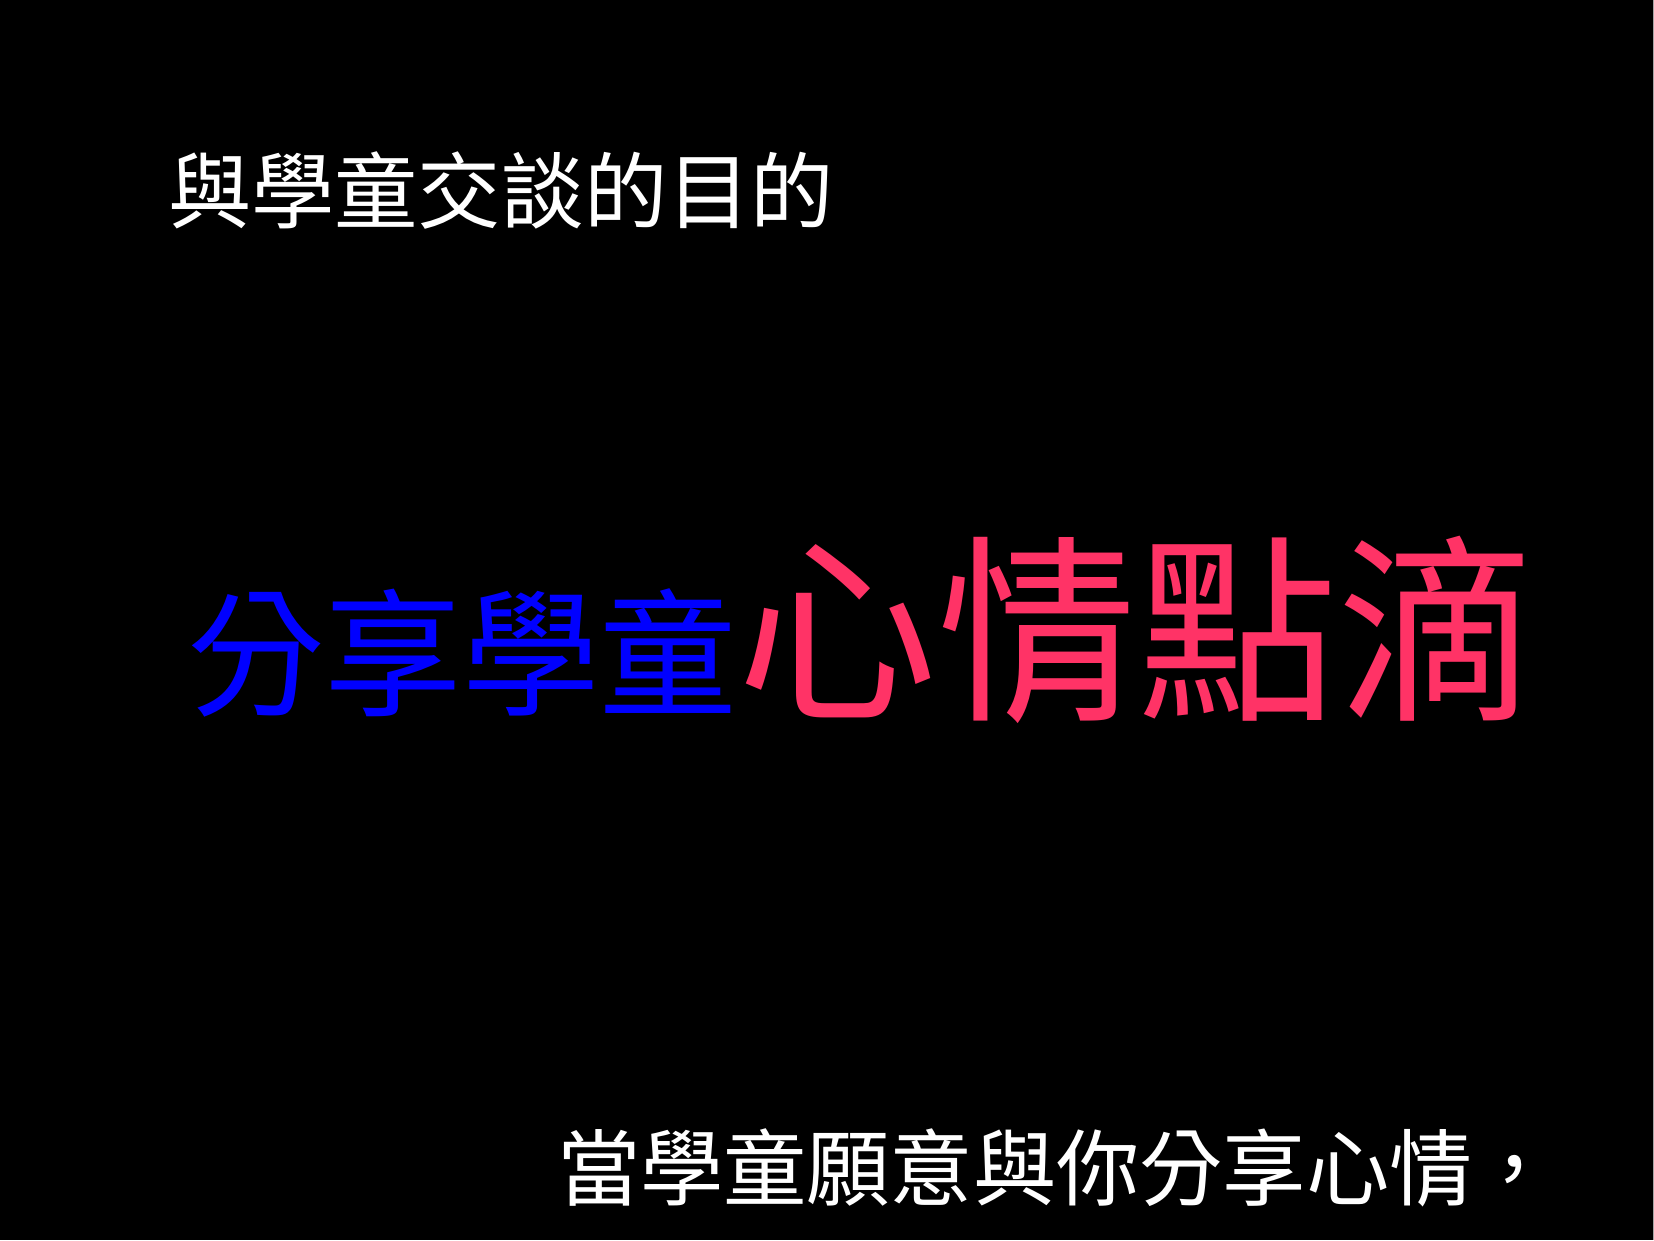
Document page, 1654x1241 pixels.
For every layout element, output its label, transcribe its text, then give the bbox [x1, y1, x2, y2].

text_box 與學童交談的目的 分享學童心情點滴 當學童願意與你分享心情， 你已經取得學童的信任。 [153, 118, 1571, 1000]
